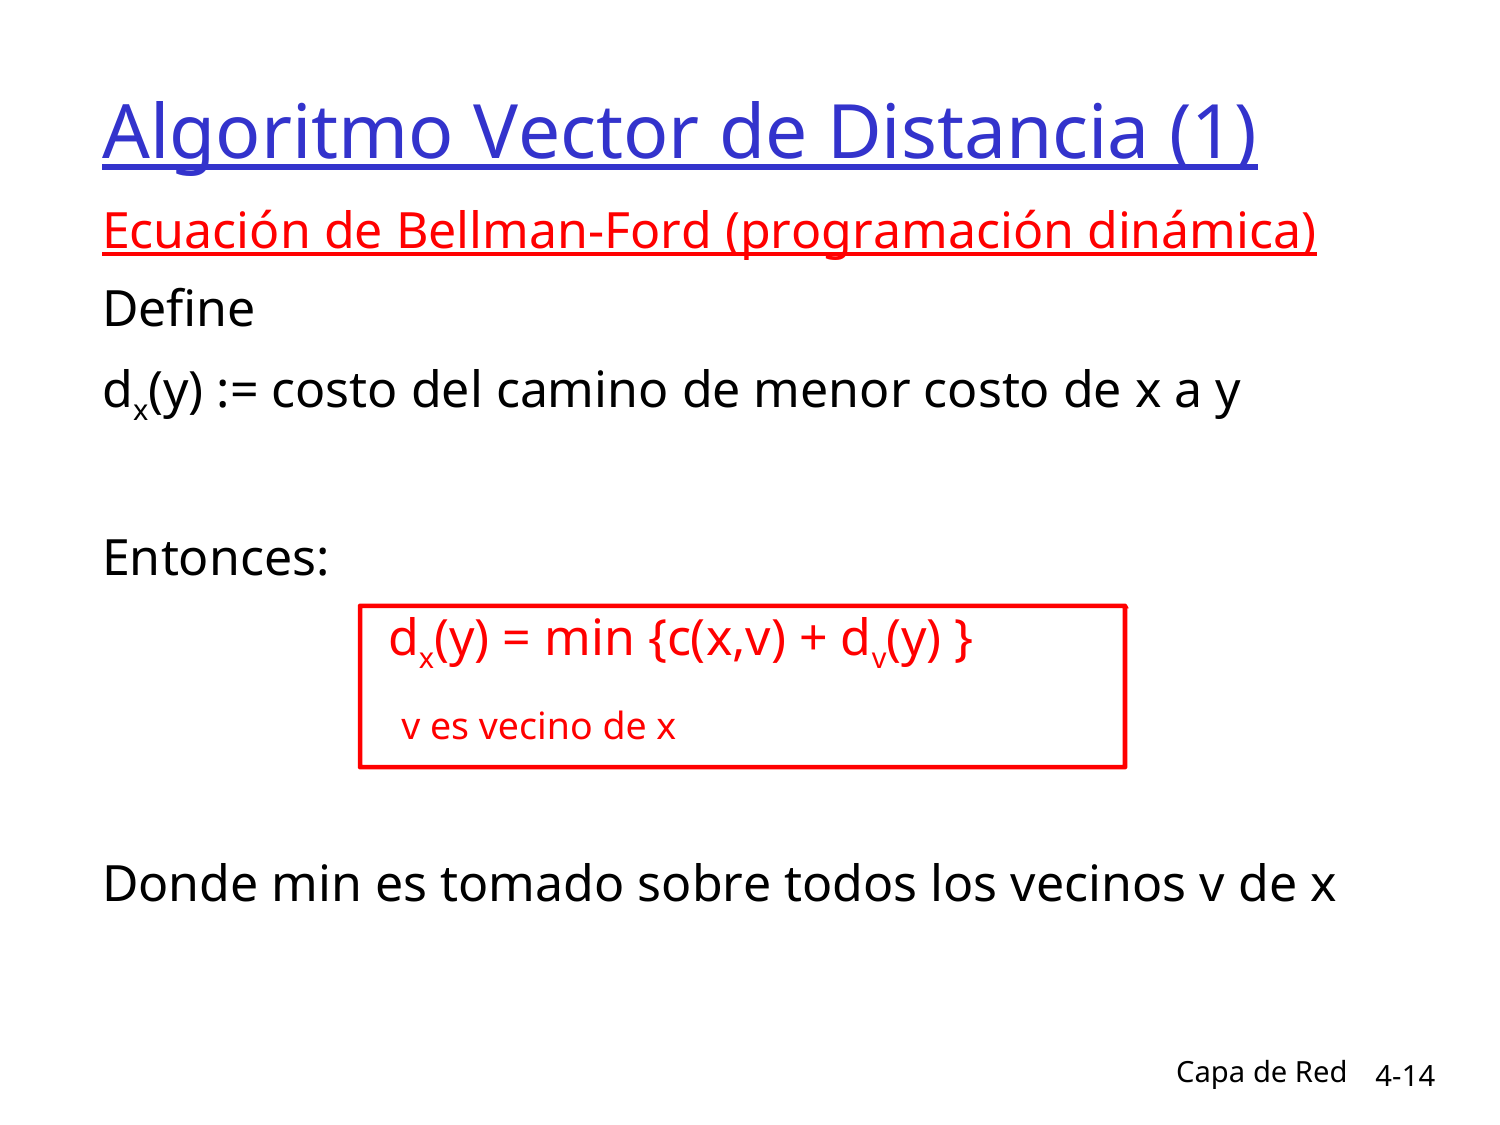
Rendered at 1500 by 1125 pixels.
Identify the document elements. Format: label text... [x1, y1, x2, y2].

title Algoritmo Vector de Distancia (1) [87, 37, 1363, 191]
list Ecuación de Bellman-Ford (programación dinámica) Define dx(y) := costo del camino de menor costo de x a y Entonces: dx(y) = min {c(x,v) + dv(y) } v es vecino de x Donde min es tomado sobre todos los vecinos v de x [87, 191, 1393, 955]
